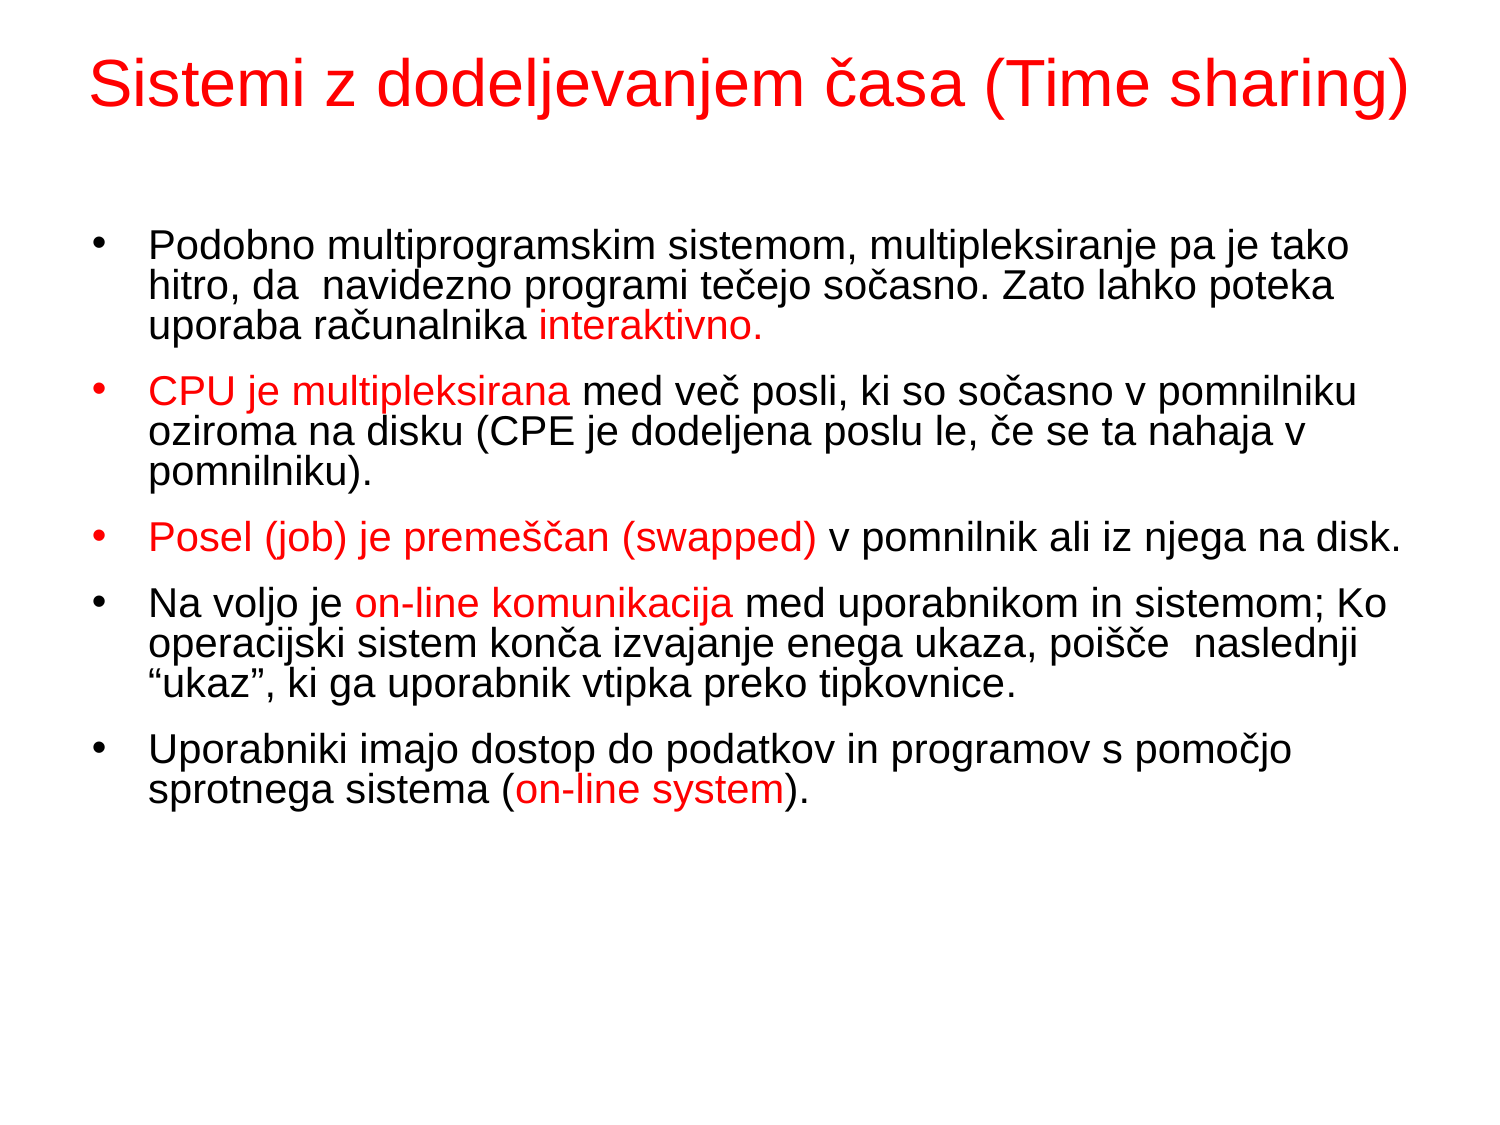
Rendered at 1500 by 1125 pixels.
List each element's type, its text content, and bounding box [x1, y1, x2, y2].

list Podobno multiprogramskim sistemom, multipleksiranje pa je tako hitro, da navidezno programi tečejo sočasno. Zato lahko poteka uporaba računalnika interaktivno. CPU je multipleksirana med več posli, ki so sočasno v pomnilniku oziroma na disku (CPE je dodeljena poslu le, če se ta nahaja v pomnilniku). Posel (job) je premeščan (swapped) v pomnilnik ali iz njega na disk. Na voljo je on-line komunikacija med uporabnikom in sistemom; Ko operacijski sistem konča izvajanje enega ukaza, poišče naslednji “ukaz”, ki ga uporabnik vtipka preko tipkovnice. Uporabniki imajo dostop do podatkov in programov s pomočjo sprotnega sistema (on-line system). [76, 220, 1427, 963]
title Sistemi z dodeljevanjem časa (Time sharing) [0, 32, 1500, 128]
